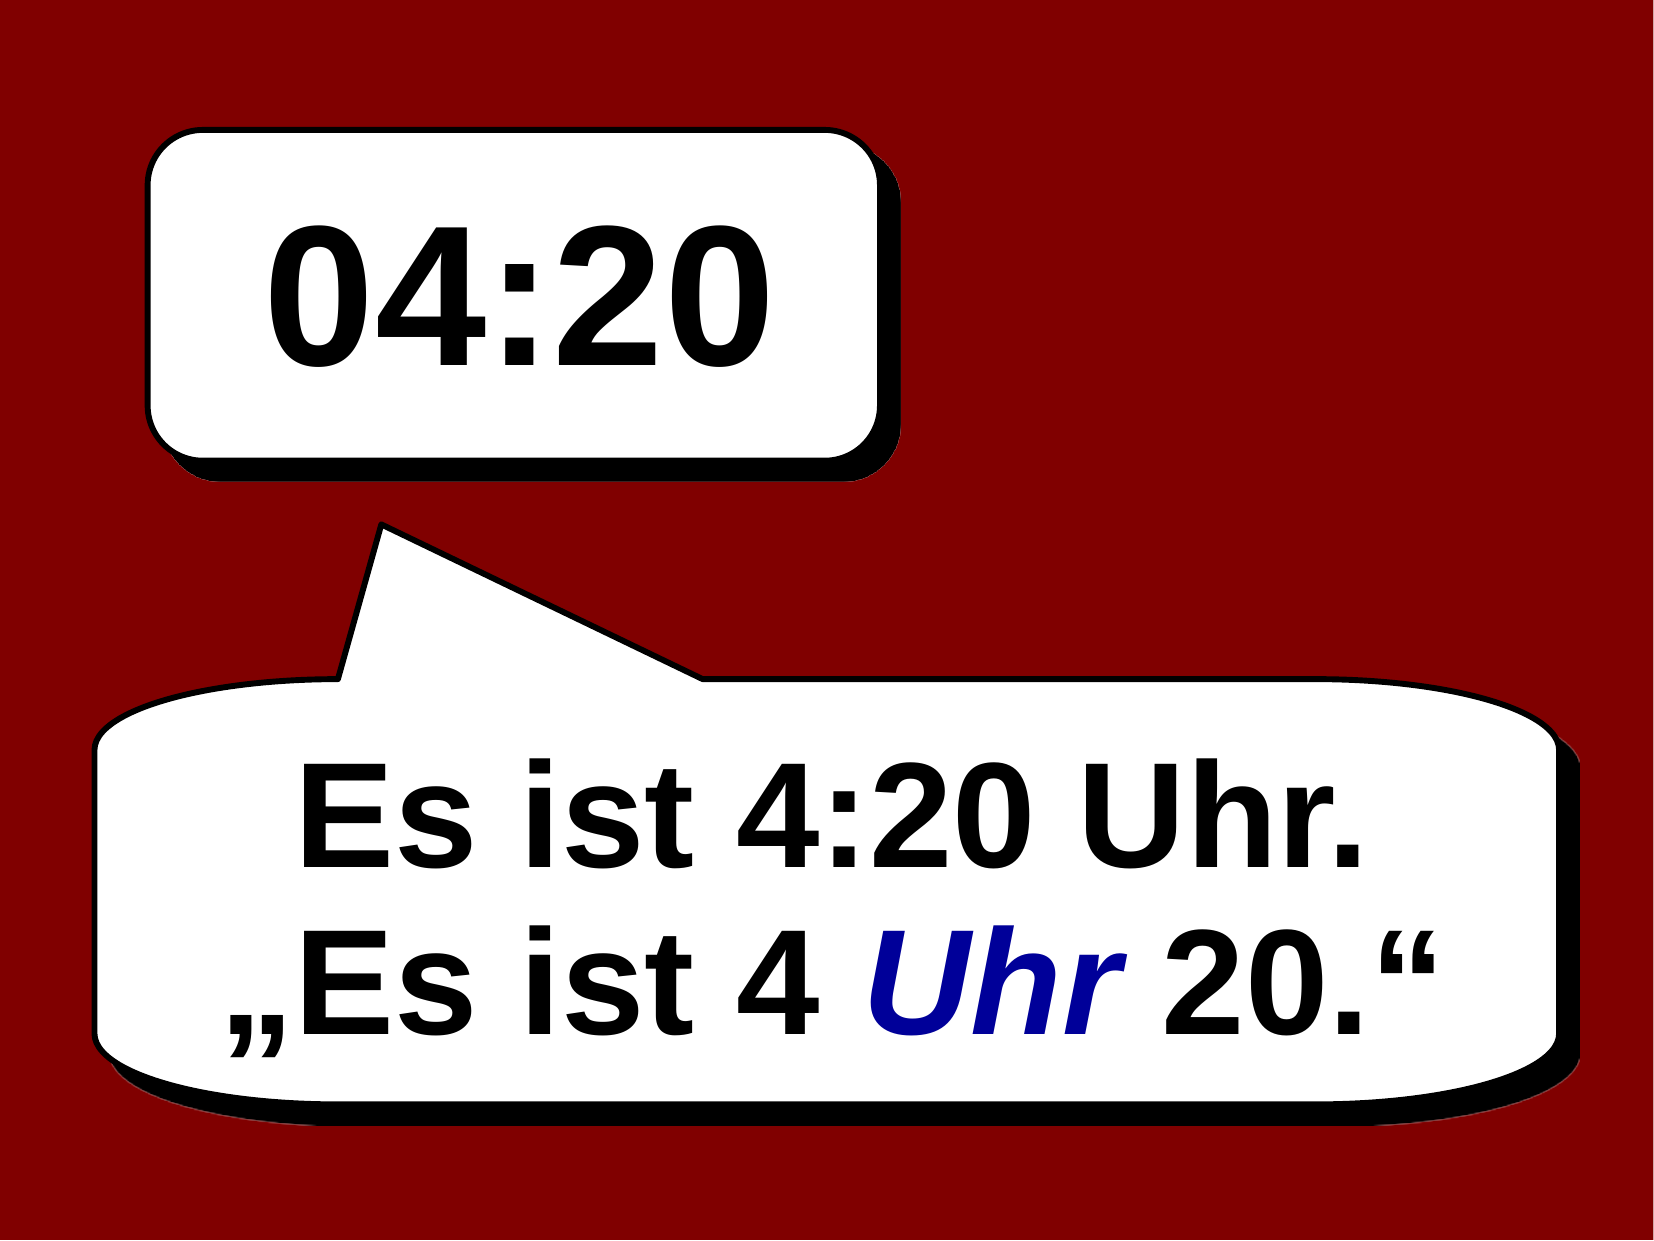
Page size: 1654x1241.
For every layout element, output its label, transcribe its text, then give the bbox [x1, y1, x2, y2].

text_box [186, 1089, 1468, 1105]
text_box Es ist 4:20 Uhr. „Es ist 4 Uhr 20.“ [35, 724, 1630, 1089]
text_box [111, 524, 1543, 724]
text_box 04:20 [200, 177, 839, 425]
text_box [147, 129, 880, 461]
